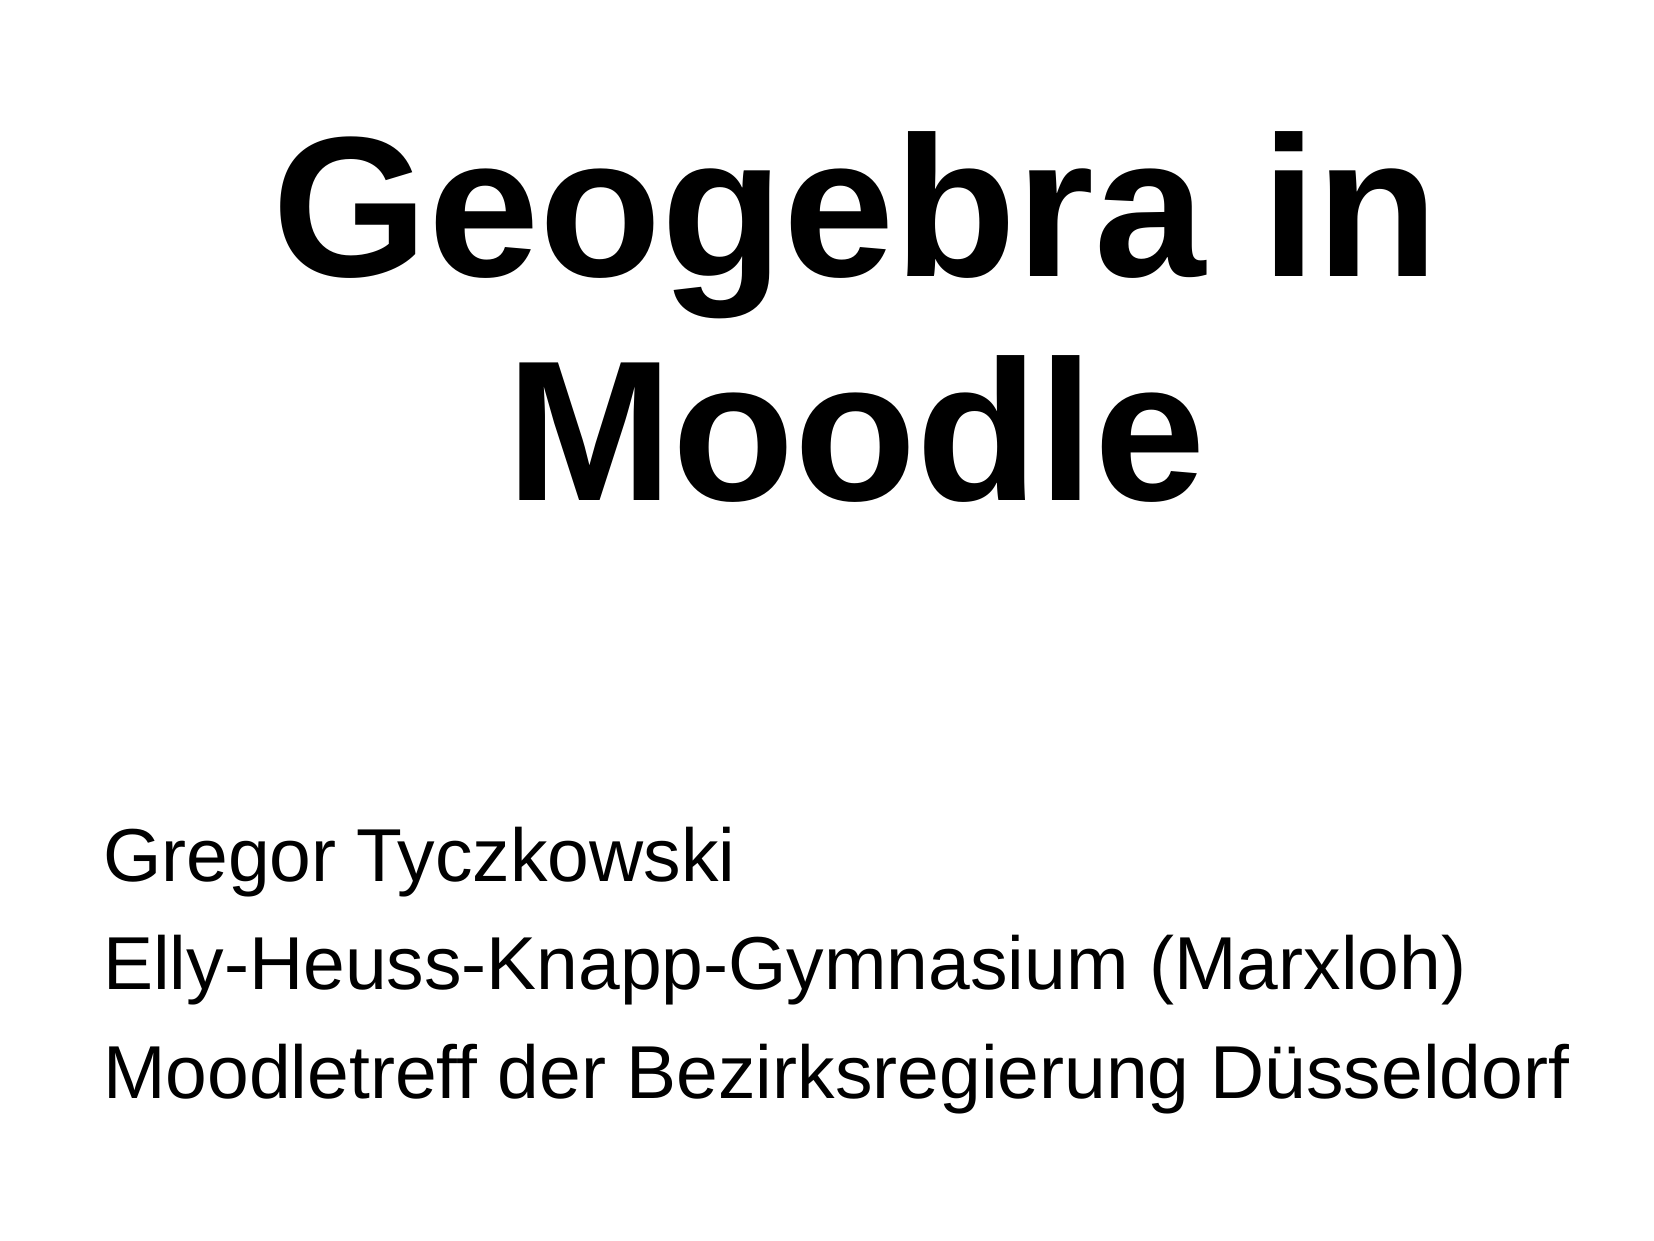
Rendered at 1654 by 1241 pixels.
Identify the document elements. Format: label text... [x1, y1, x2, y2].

text_box Geogebra in Moodle Gregor Tyczkowski Elly-Heuss-Knapp-Gymnasium (Marxloh) Moodletreff der Bezirksregierung Düsseldorf [88, 88, 1625, 1123]
